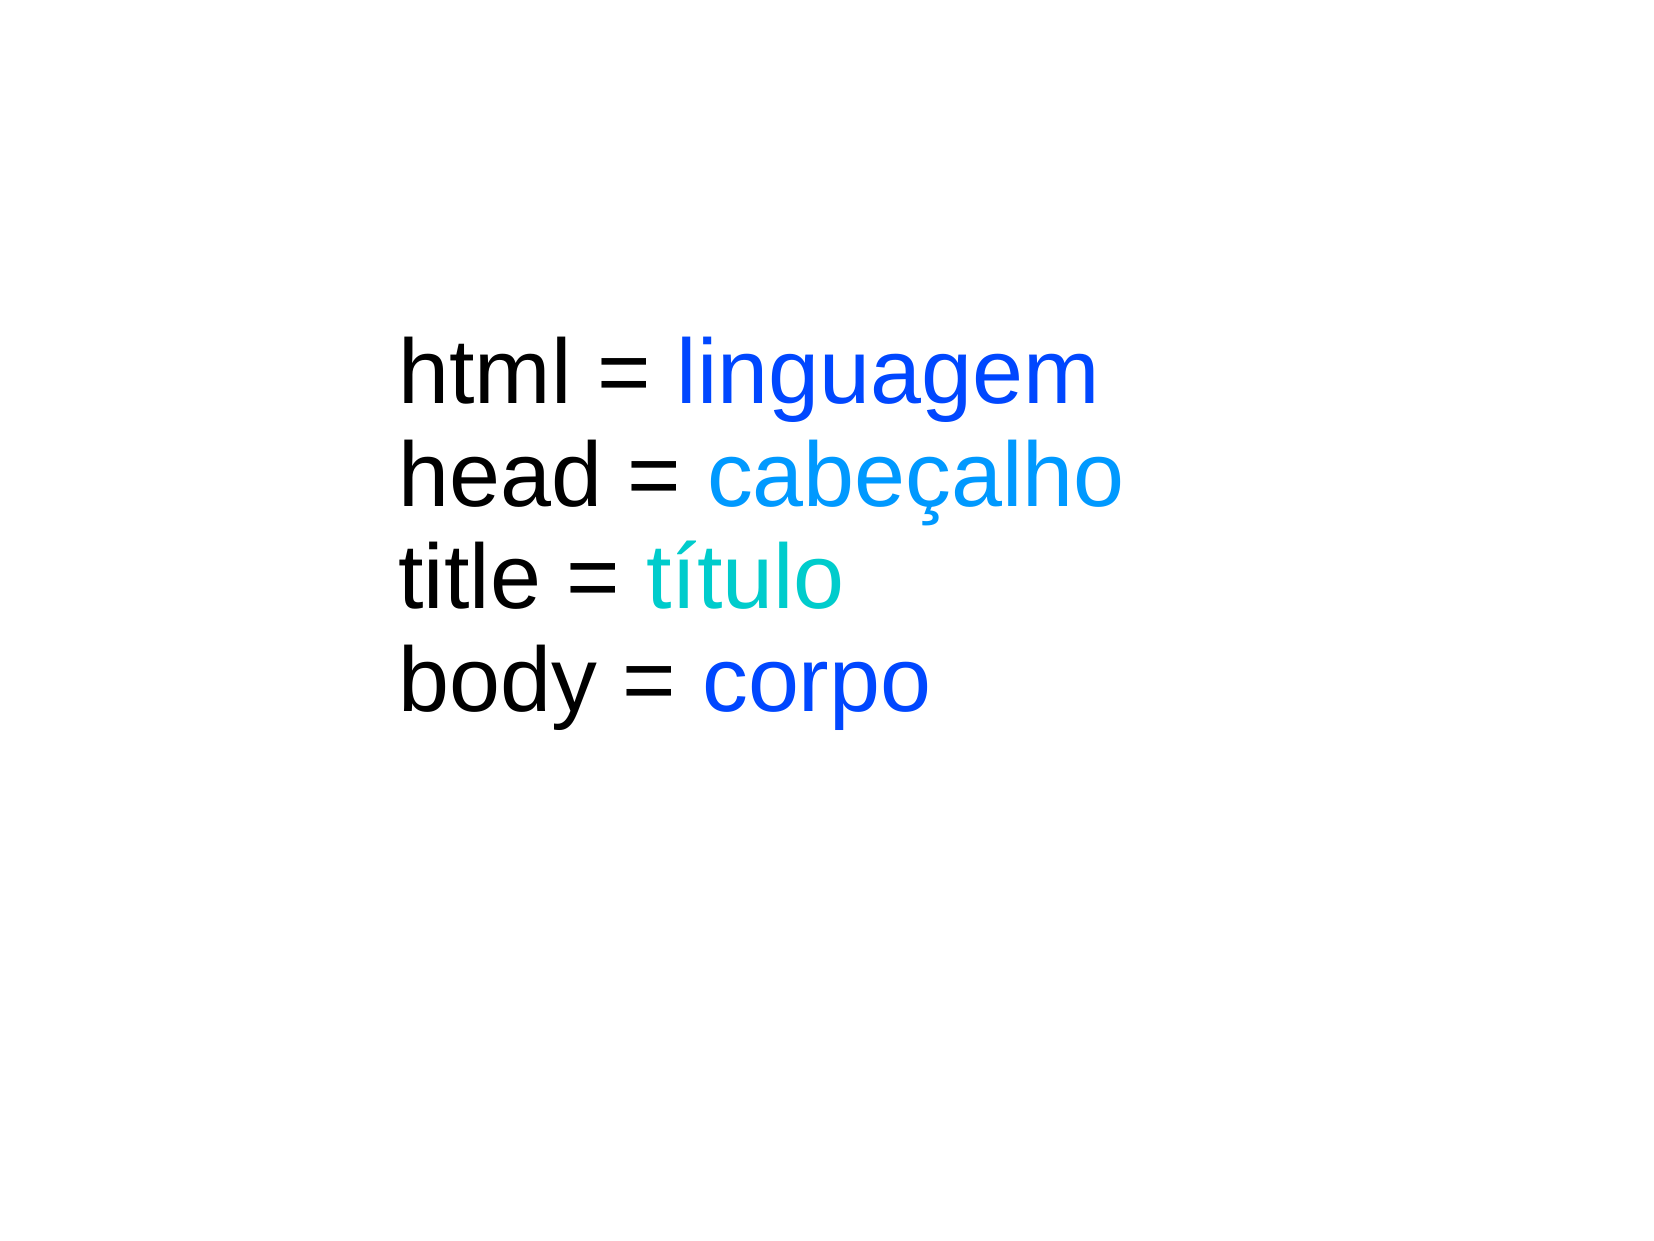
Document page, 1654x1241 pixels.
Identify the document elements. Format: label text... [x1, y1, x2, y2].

text_box html = linguagem head = cabeçalho title = título body = corpo [383, 313, 1141, 739]
